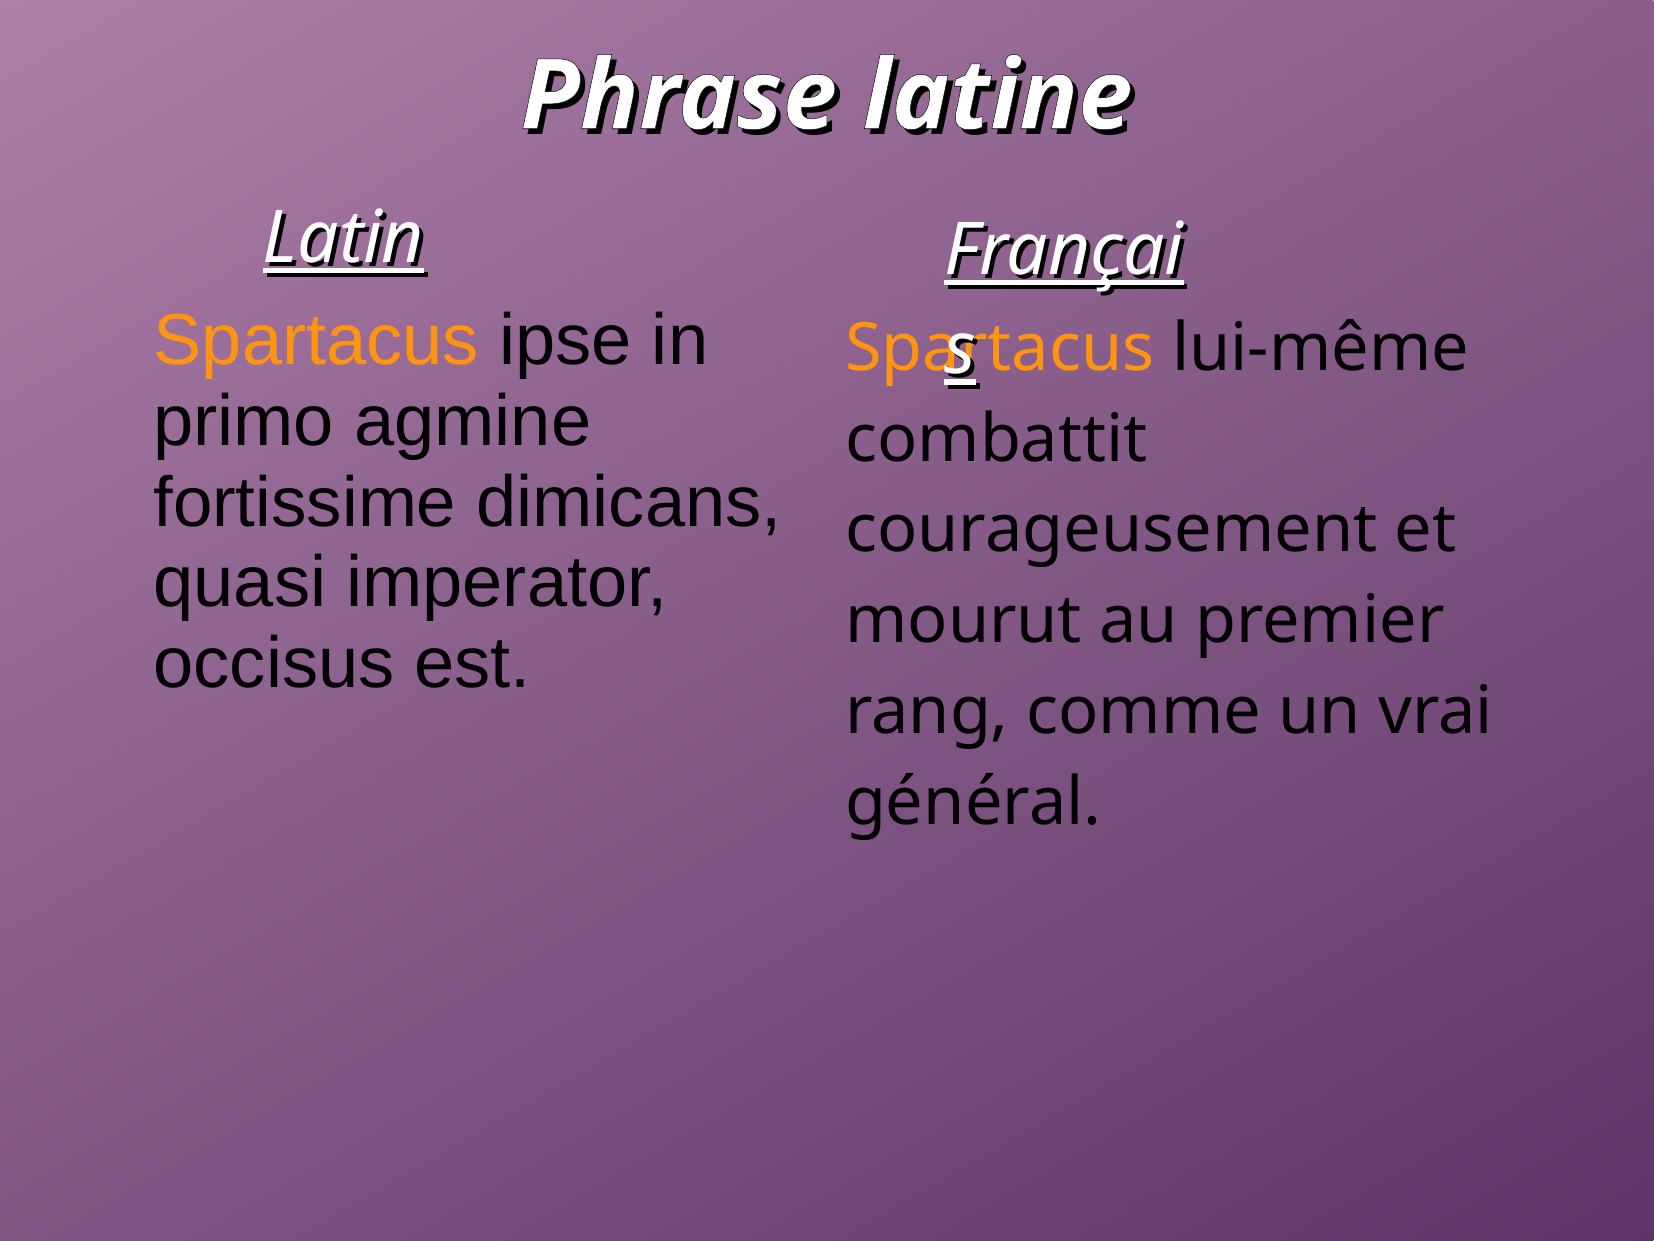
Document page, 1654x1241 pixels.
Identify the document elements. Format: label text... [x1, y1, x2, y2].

list Spartacus ipse in primo agmine fortissime dimicans, quasi imperator, occisus est. [82, 299, 809, 1019]
text_box Latin [248, 194, 508, 282]
list Spartacus lui-même combattit courageusement et mourut au premier rang, comme un vrai général. [845, 299, 1572, 1019]
text_box Français [929, 194, 1217, 334]
title Phrase latine [82, 0, 1571, 194]
